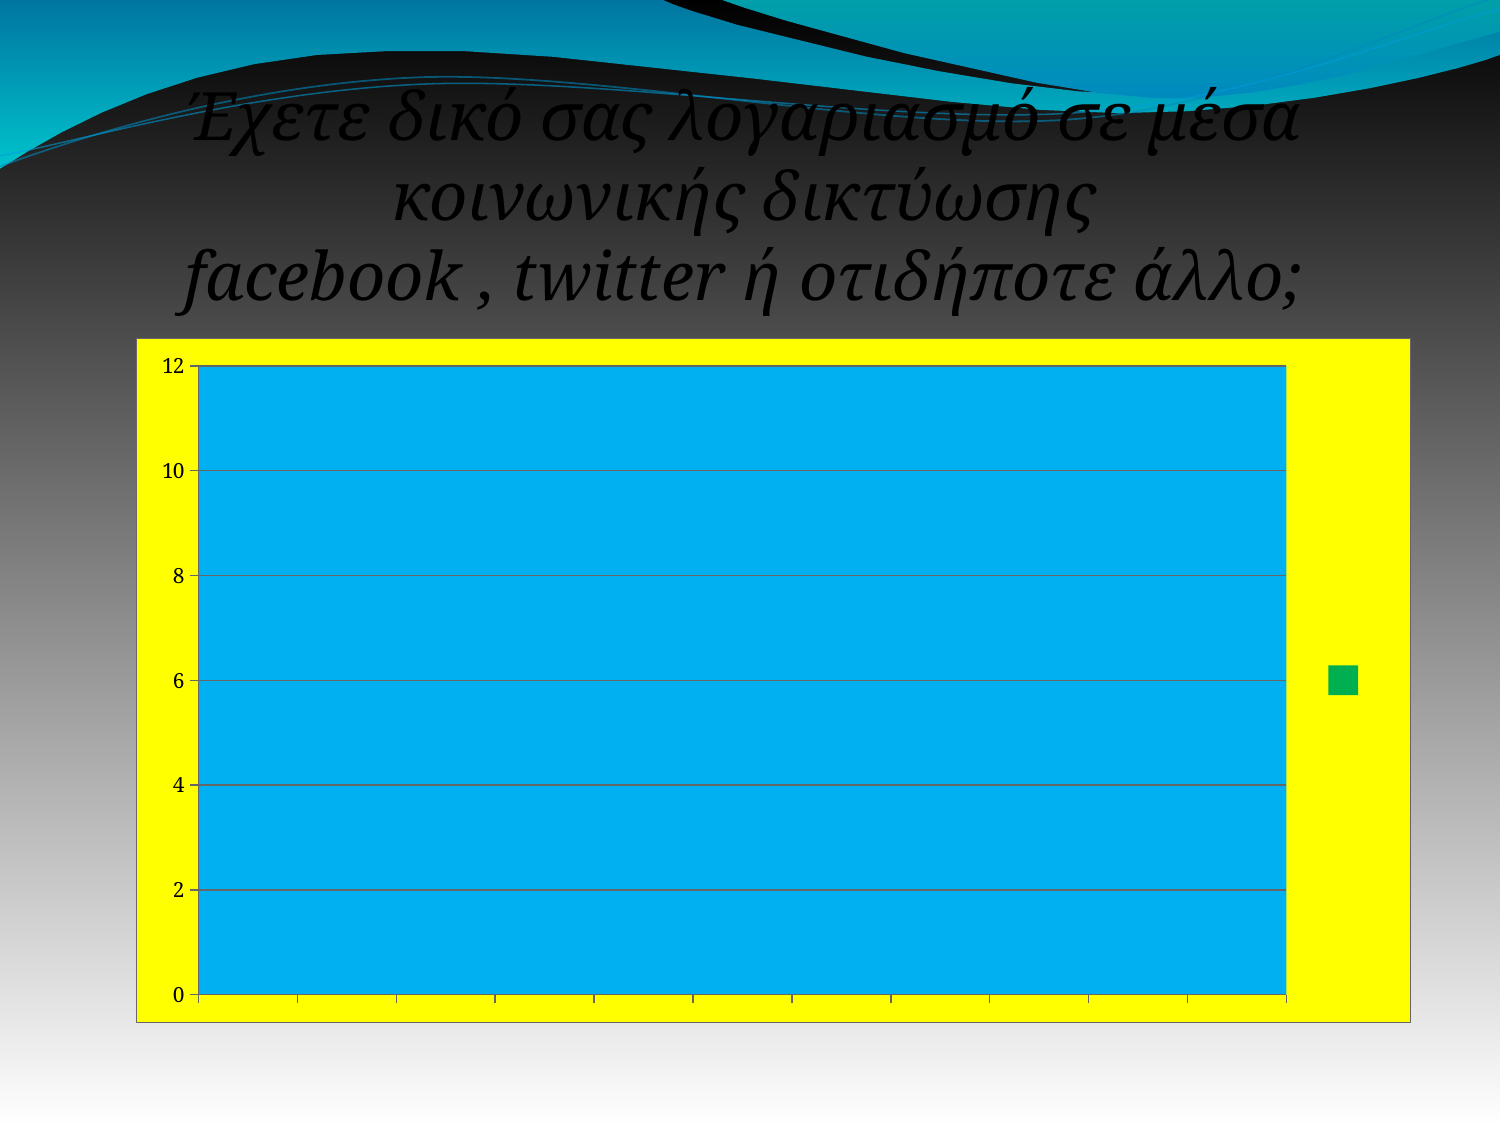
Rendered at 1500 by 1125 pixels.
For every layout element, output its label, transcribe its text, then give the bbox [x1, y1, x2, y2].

chart [135, 337, 1412, 1024]
text_box Έχετε δικό σας λογαριασμό σε μέσα κοινωνικής δικτύωσης facebook , twitter ή οτιδήποτε άλλο; [76, 66, 1412, 367]
